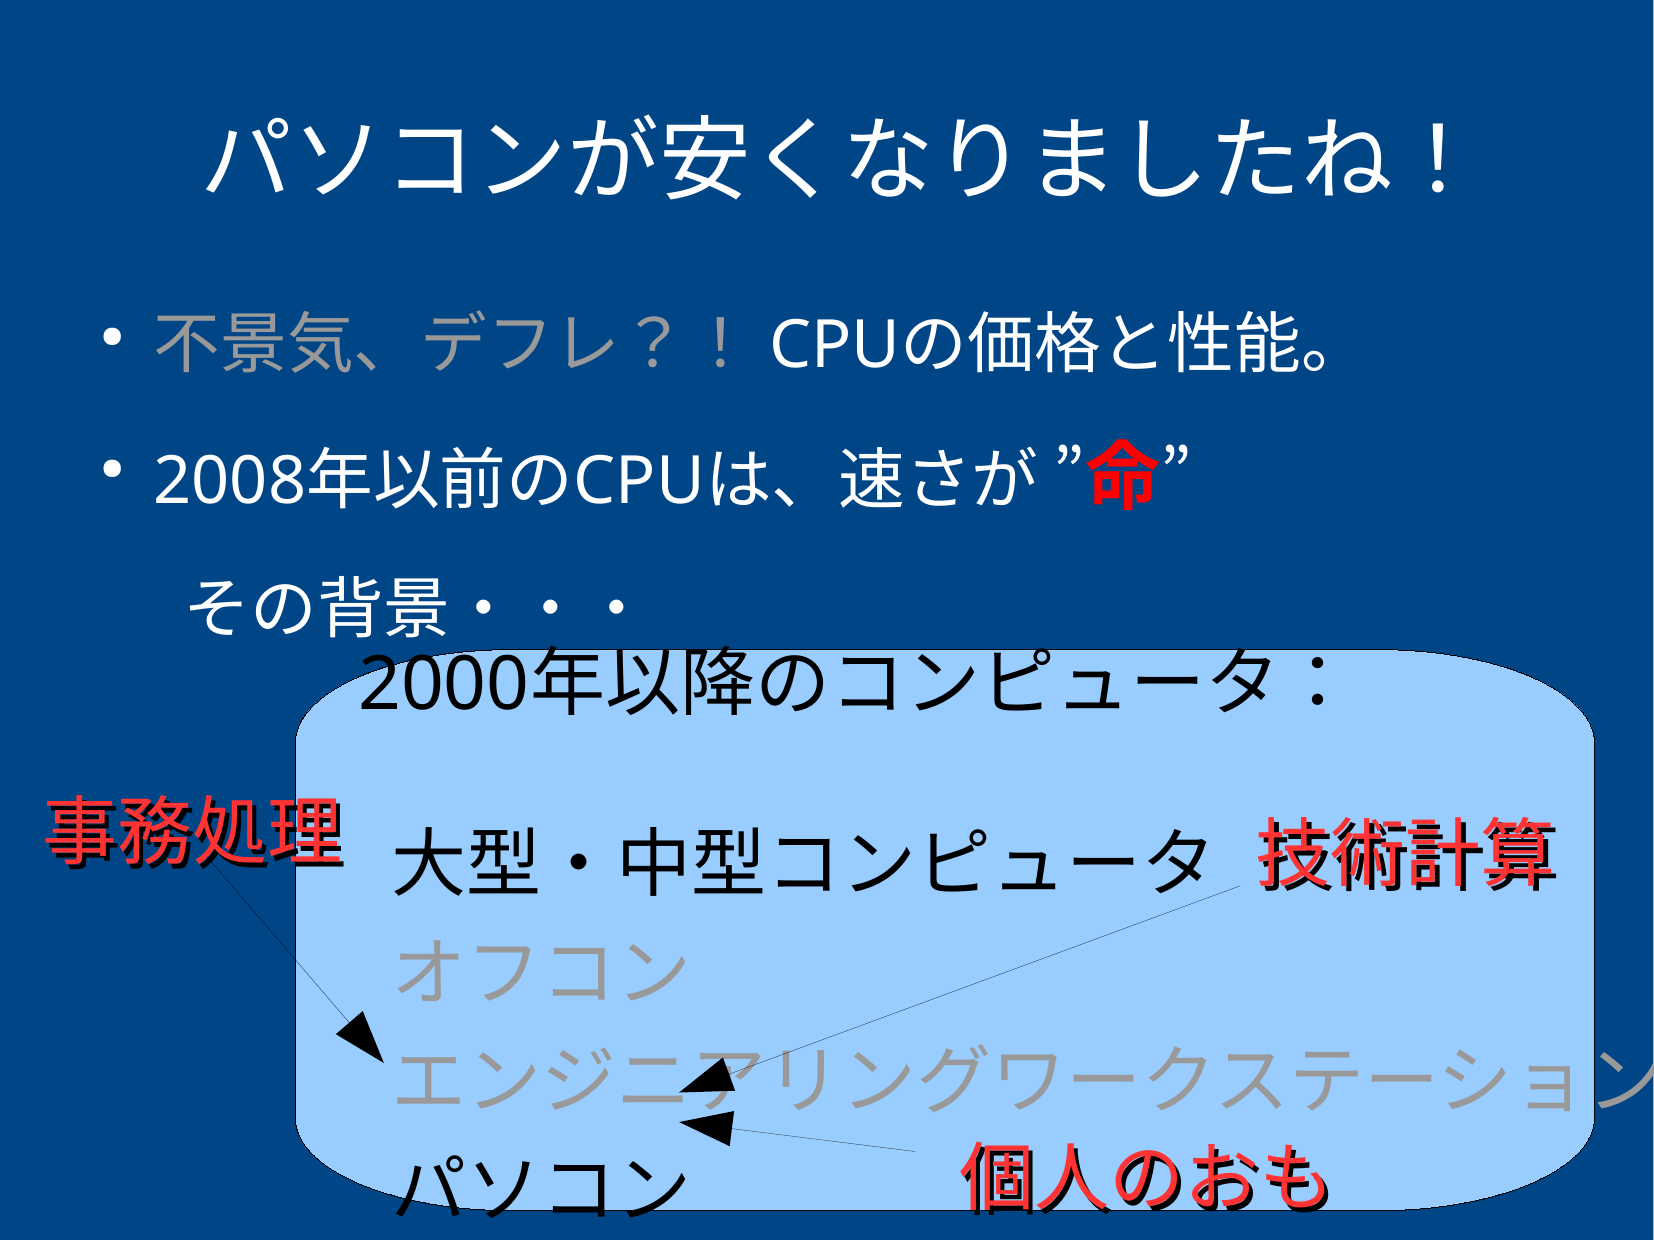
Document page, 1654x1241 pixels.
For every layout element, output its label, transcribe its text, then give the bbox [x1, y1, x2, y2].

text_box 2000年以降のコンピュータ： 大型・中型コンピュータ オフコン エンジニアリングワークステーション パソコン [295, 649, 1595, 1211]
title パソコンが安くなりましたね！ [82, 56, 1571, 250]
text_box 2000年以降のコンピュータ： 大型・中型コンピュータ オフコン エンジニアリングワークステーション パソコン [1316, 1201, 1475, 1211]
text_box 個人のおもちゃ [944, 1110, 1477, 1201]
text_box 事務処理 [27, 764, 412, 855]
list 不景気、デフレ？！ CPUの価格と性能。 2008年以前のCPUは、速さが ”命” その背景・・・ [82, 290, 1565, 621]
text_box 技術計算 [1241, 786, 1625, 877]
